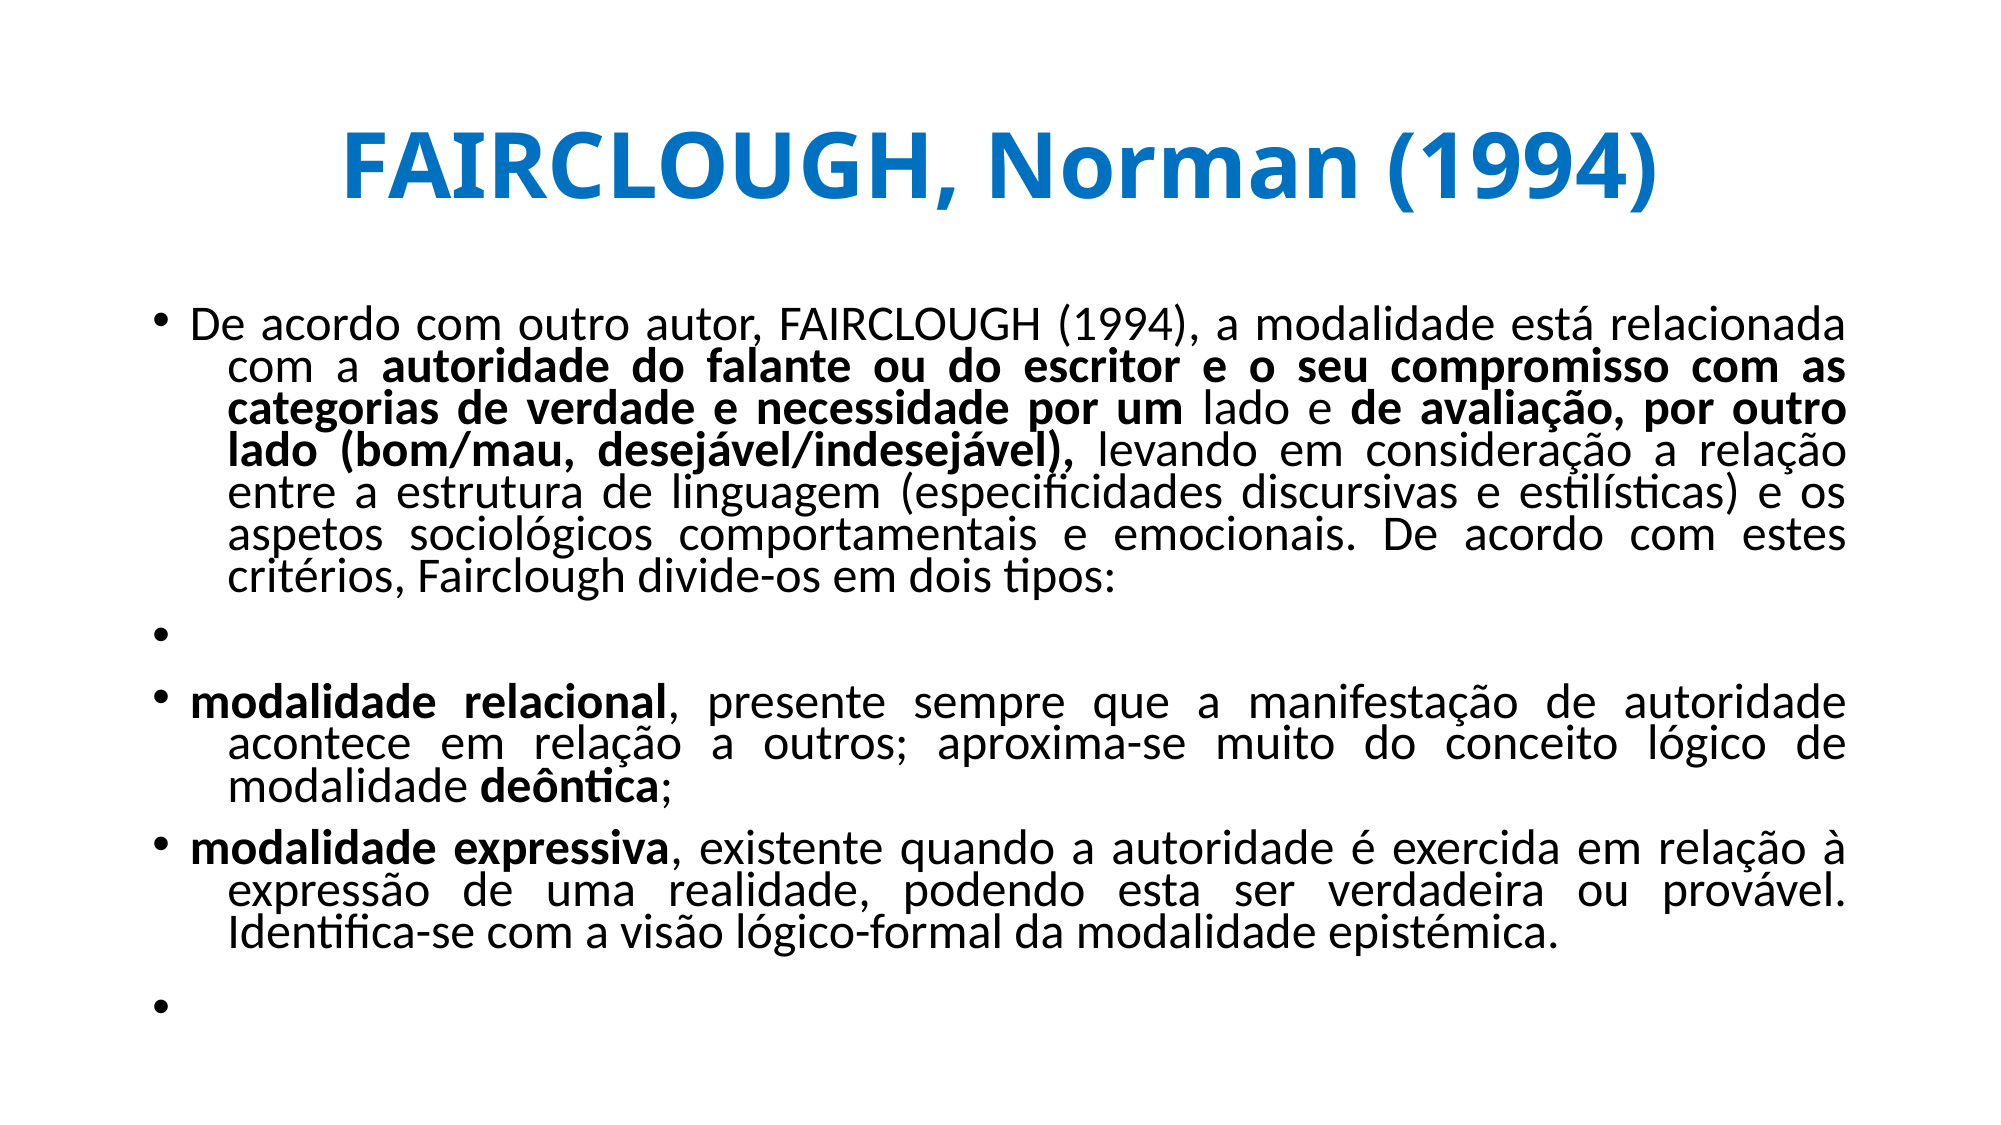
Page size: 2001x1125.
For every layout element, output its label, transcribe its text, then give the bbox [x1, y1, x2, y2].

list De acordo com outro autor, FAIRCLOUGH (1994), a modalidade está relacionada com a autoridade do falante ou do escritor e o seu compromisso com as categorias de verdade e necessidade por um lado e de avaliação, por outro lado (bom/mau, desejável/indesejável), levando em consideração a relação entre a estrutura de linguagem (especificidades discursivas e estilísticas) e os aspetos sociológicos comportamentais e emocionais. De acordo com estes critérios, Fairclough divide-os em dois tipos: modalidade relacional, presente sempre que a manifestação de autoridade acontece em relação a outros; aproxima-se muito do conceito lógico de modalidade deôntica; modalidade expressiva, existente quando a autoridade é exercida em relação à expressão de uma realidade, podendo esta ser verdadeira ou provável. Identifica-se com a visão lógico-formal da modalidade epistémica. [137, 299, 1863, 1014]
title FAIRCLOUGH, Norman (1994) [137, 59, 1863, 278]
